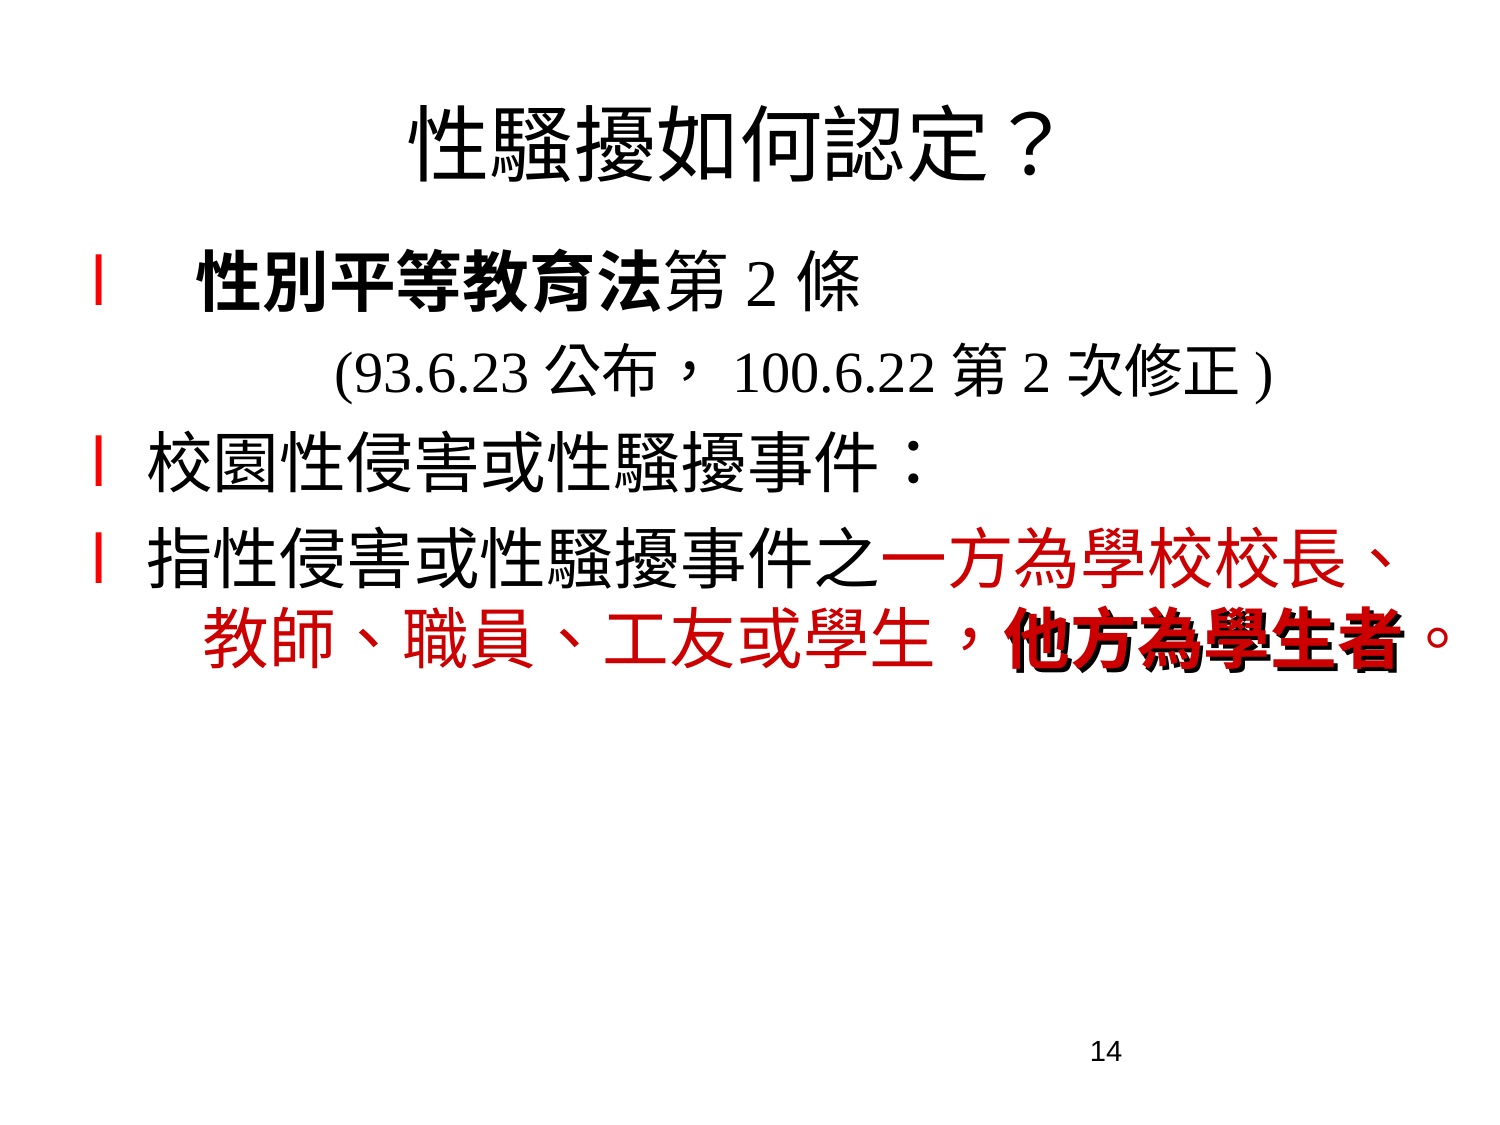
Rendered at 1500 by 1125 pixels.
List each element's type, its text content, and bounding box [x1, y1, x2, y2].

text_box [1074, 1024, 1426, 1103]
title 性騷擾如何認定？ [75, 45, 1426, 231]
list 性別平等教育法第2條 (93.6.23公布，100.6.22第2次修正) 校園性侵害或性騷擾事件： 指性侵害或性騷擾事件之一方為學校校長、教師、職員、工友或學生，他方為學生者。 [75, 231, 1447, 1024]
